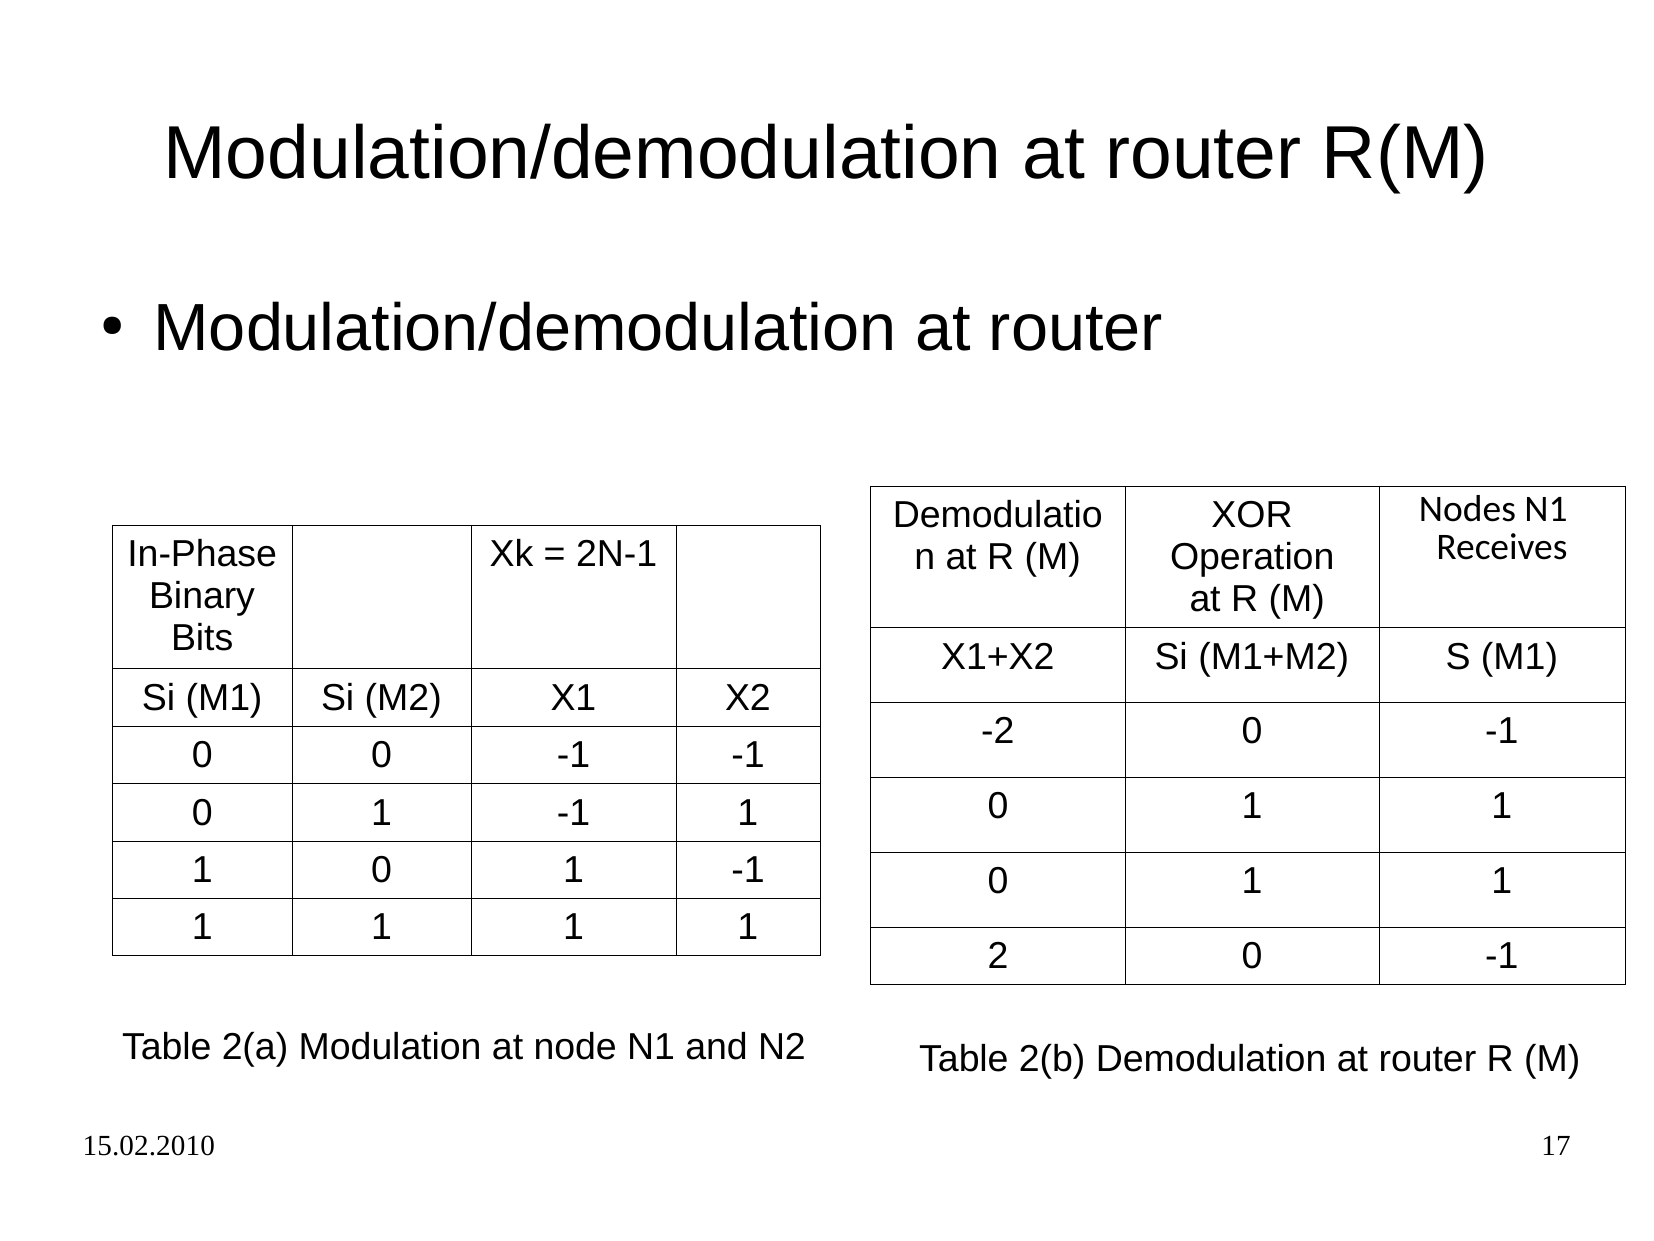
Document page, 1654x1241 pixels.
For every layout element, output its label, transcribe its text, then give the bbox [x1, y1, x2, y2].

table_cell -2 [871, 703, 1125, 777]
table_cell 0 [293, 727, 471, 783]
table_cell 1 [677, 899, 820, 955]
table_cell -1 [472, 727, 676, 783]
table_cell 1 [472, 842, 676, 898]
table_header Demodulation at R (M) [871, 487, 1125, 627]
table_cell S (M1) [1380, 628, 1625, 702]
table_cell 1 [293, 784, 471, 841]
table_header [293, 526, 471, 668]
table_cell -1 [1380, 928, 1625, 984]
table_cell -1 [1380, 703, 1625, 777]
table_cell 0 [113, 784, 292, 841]
table_cell 0 [1126, 928, 1379, 984]
table_cell 0 [293, 842, 471, 898]
table_header [677, 526, 820, 668]
table_cell X1 [472, 669, 676, 726]
table_cell 1 [1380, 853, 1625, 927]
table_cell 2 [871, 928, 1125, 984]
table_cell 1 [1126, 853, 1379, 927]
table_cell 1 [677, 784, 820, 841]
list Modulation/demodulation at router [82, 290, 1571, 1109]
table_cell 1 [1380, 778, 1625, 852]
table_header Nodes N1 Receives [1380, 487, 1625, 627]
table_cell 0 [871, 778, 1125, 852]
table_cell 1 [113, 842, 292, 898]
table_header XOR Operation at R (M) [1126, 487, 1379, 627]
table_cell 0 [113, 727, 292, 783]
table_cell 1 [293, 899, 471, 955]
table_header In-Phase Binary Bits [113, 526, 292, 668]
table_cell -1 [677, 842, 820, 898]
table_cell 1 [1126, 778, 1379, 852]
table_cell Si (M1) [113, 669, 292, 726]
table_cell 0 [1126, 703, 1379, 777]
table_cell 1 [472, 899, 676, 955]
table_cell X2 [677, 669, 820, 726]
table_cell 1 [113, 899, 292, 955]
table_cell Si (M1+M2) [1126, 628, 1379, 702]
title Modulation/demodulation at router R(M) [82, 56, 1571, 250]
table_cell Si (M2) [293, 669, 471, 726]
table_cell 0 [871, 853, 1125, 927]
text_box Table 2(a) Modulation at node N1 and N2 [107, 1018, 821, 1075]
table_header Xk = 2N-1 [472, 526, 676, 668]
table_cell X1+X2 [871, 628, 1125, 702]
table_cell -1 [472, 784, 676, 841]
text_box Table 2(b) Demodulation at router R (M) [904, 1029, 1596, 1087]
table_cell -1 [677, 727, 820, 783]
